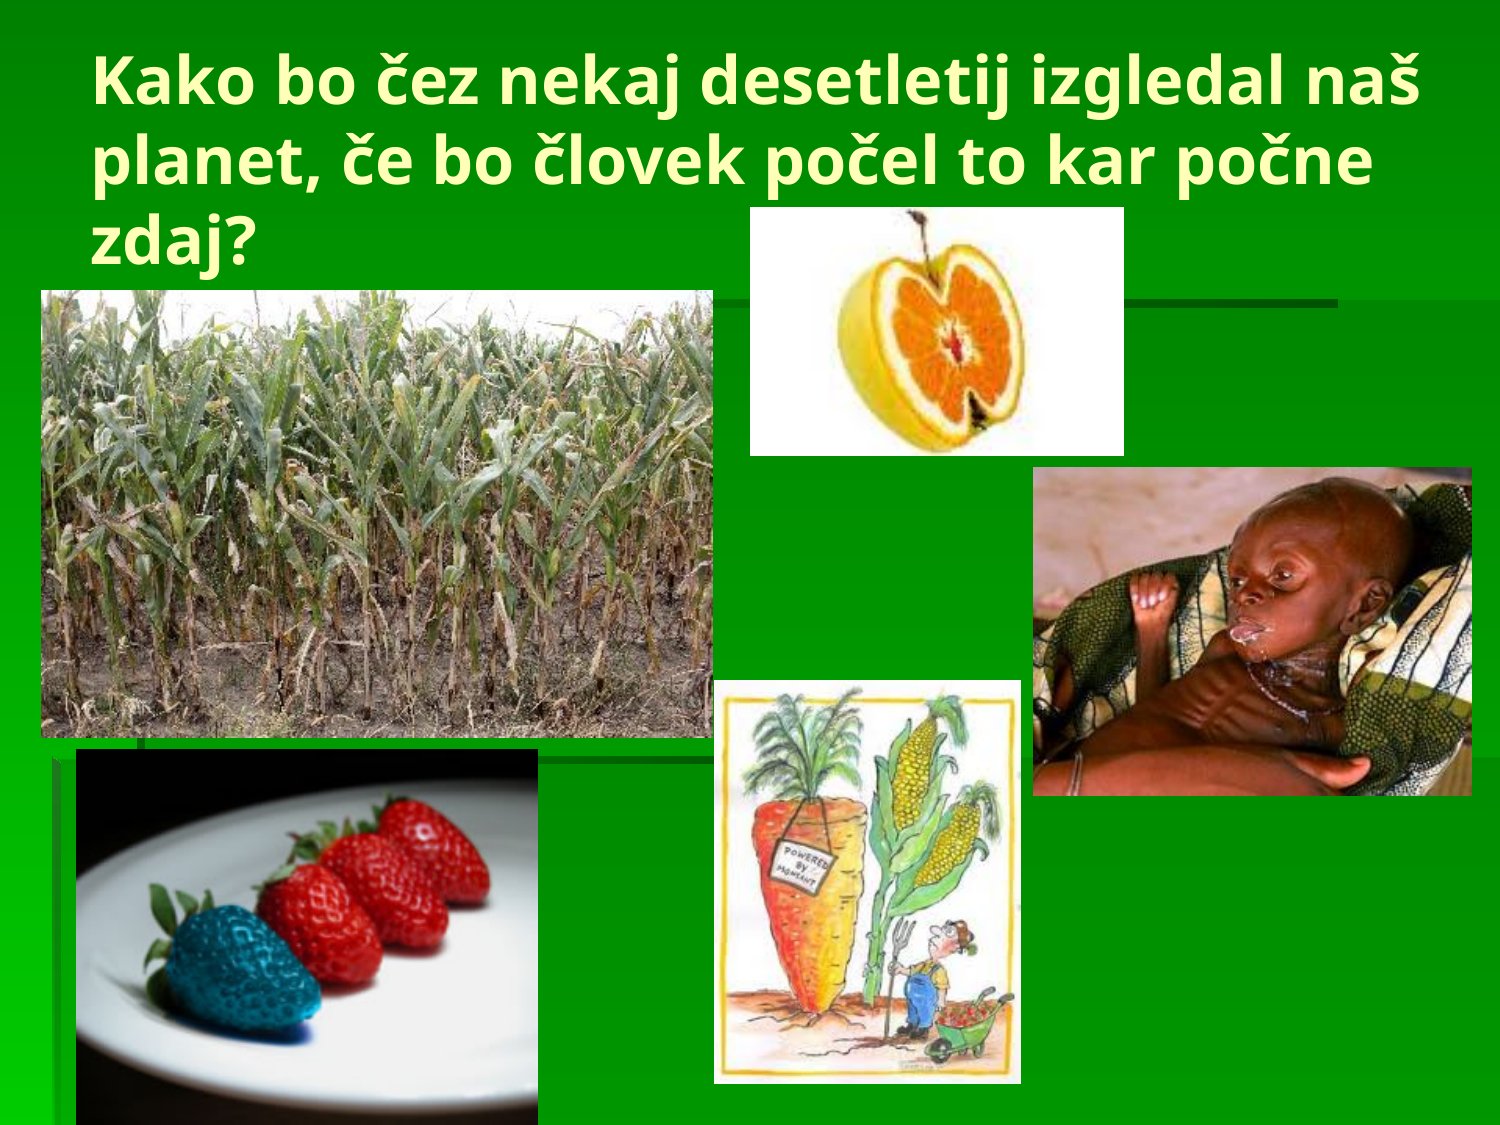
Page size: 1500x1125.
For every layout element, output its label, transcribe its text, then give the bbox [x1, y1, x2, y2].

picture [76, 749, 538, 1125]
title Kako bo čez nekaj desetletij izgledal naš planet, če bo človek počel to kar počne zdaj? [75, 40, 1451, 275]
picture [41, 290, 713, 738]
picture [750, 207, 1124, 456]
picture [714, 680, 1021, 1084]
picture [1033, 467, 1472, 797]
